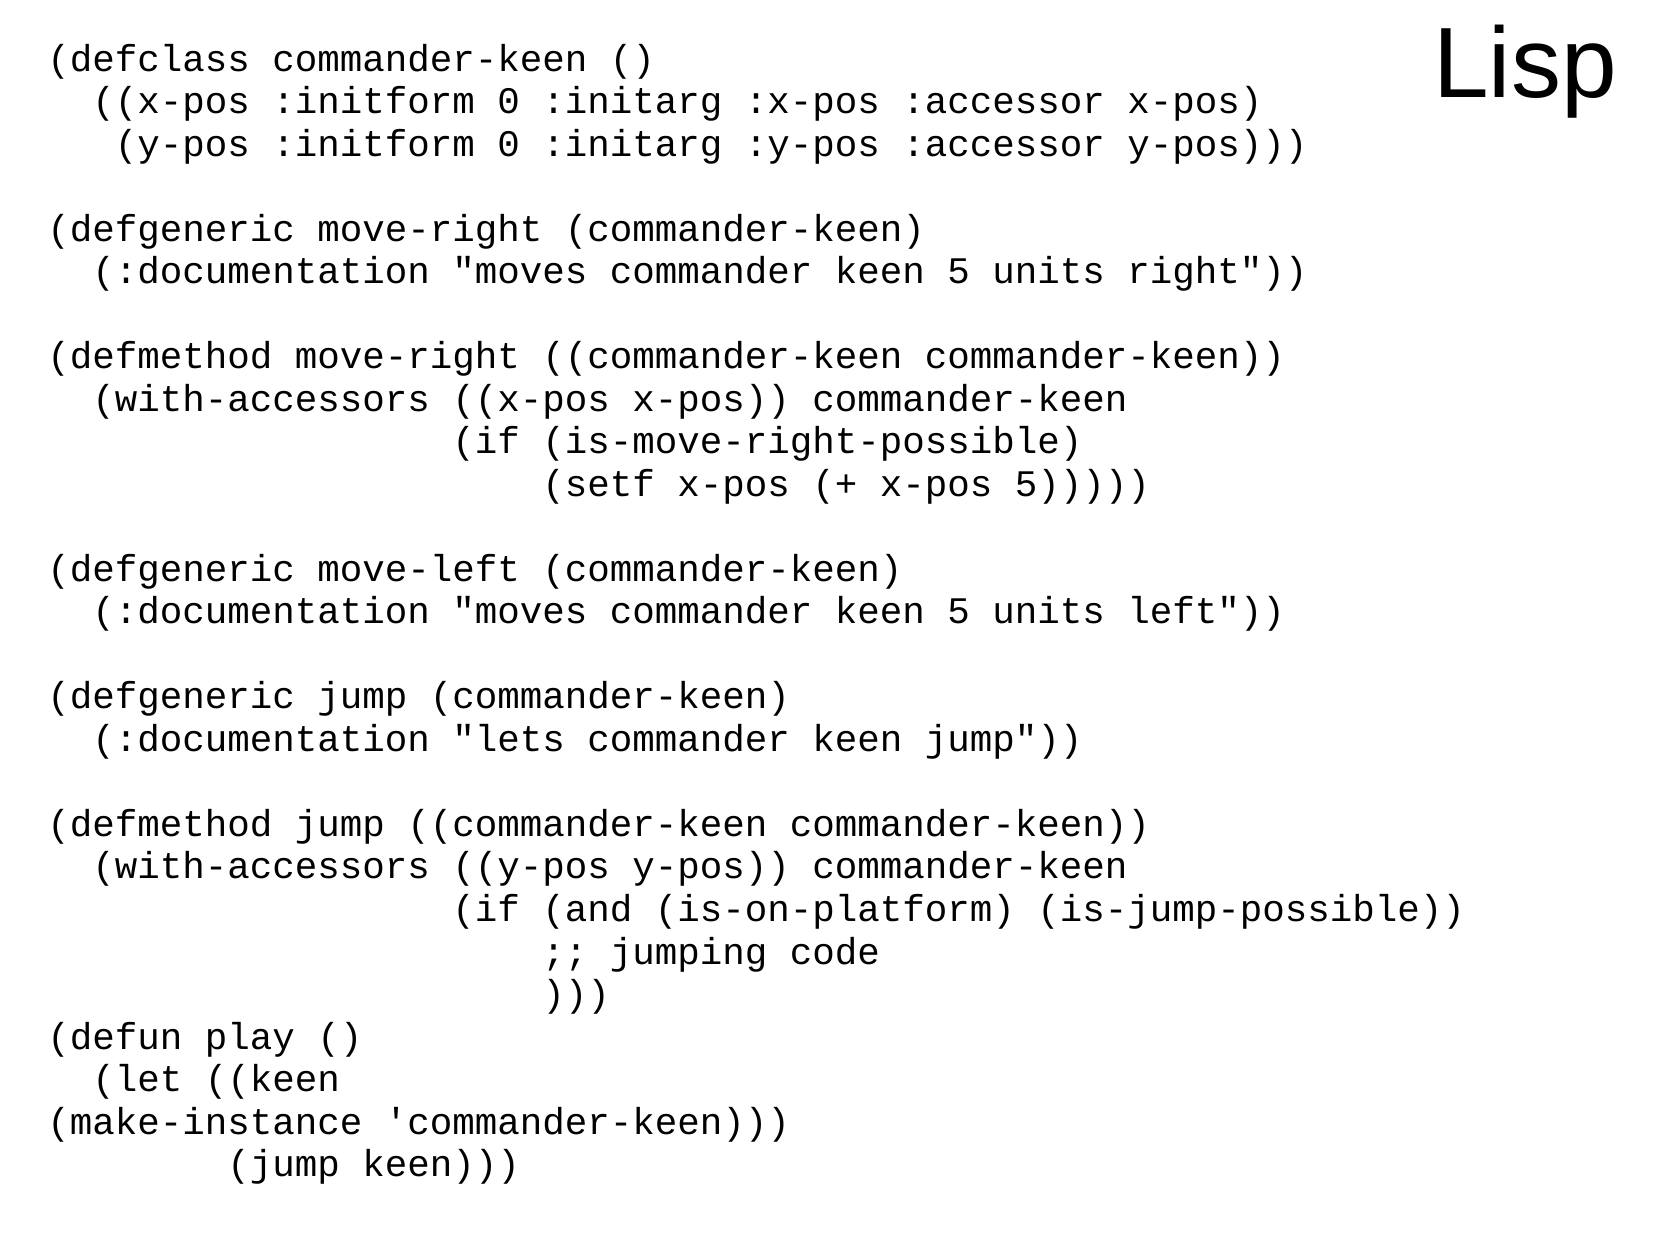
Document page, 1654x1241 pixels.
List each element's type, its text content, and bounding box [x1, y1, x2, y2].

text_box Lisp [1418, 0, 1654, 140]
text_box (defclass commander-keen () ((x-pos :initform 0 :initarg :x-pos :accessor x-pos) (y-pos :initform 0 :initarg :y-pos :accessor y-pos))) (defgeneric move-right (commander-keen) (:documentation "moves commander keen 5 units right")) (defmethod move-right ((commander-keen commander-keen)) (with-accessors ((x-pos x-pos)) commander-keen (if (is-move-right-possible) (setf x-pos (+ x-pos 5))))) (defgeneric move-left (commander-keen) (:documentation "moves commander keen 5 units left")) (defgeneric jump (commander-keen) (:documentation "lets commander keen jump")) (defmethod jump ((commander-keen commander-keen)) (with-accessors ((y-pos y-pos)) commander-keen (if (and (is-on-platform) (is-jump-possible)) ;; jumping code ))) (defun play () (let ((keen (make-instance 'commander-keen))) (jump keen))) [32, 32, 1628, 1234]
